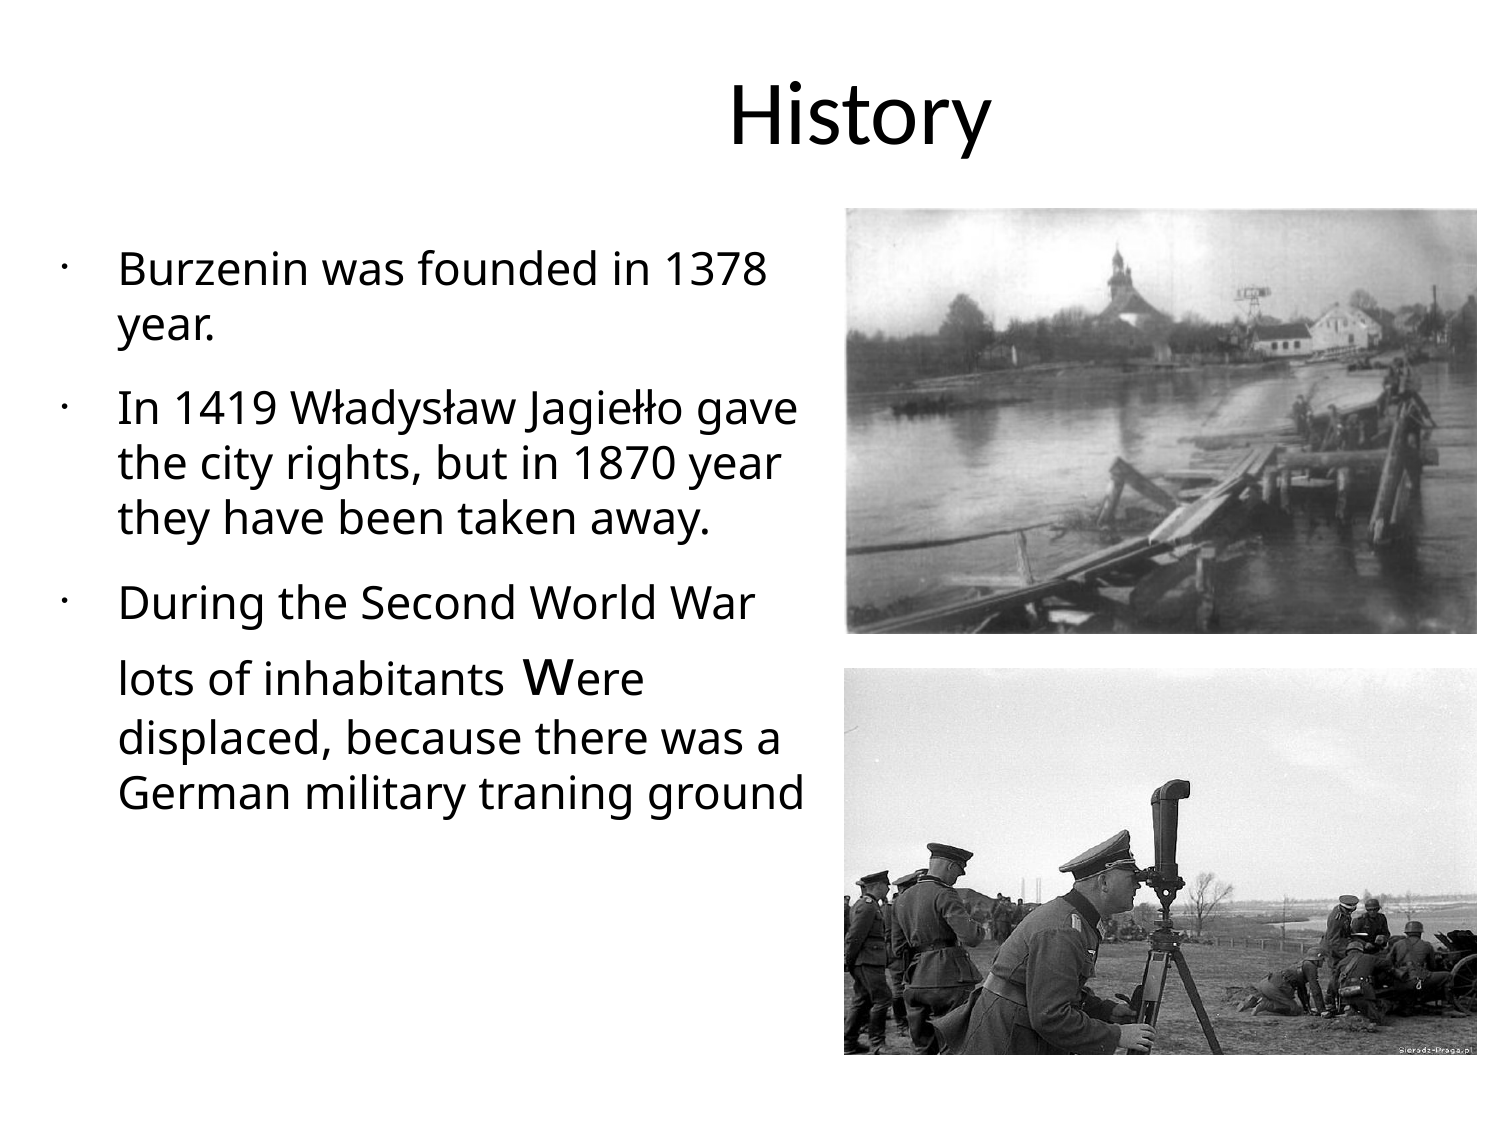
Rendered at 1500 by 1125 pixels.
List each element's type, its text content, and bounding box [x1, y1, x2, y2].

title History [75, 45, 1425, 233]
picture [844, 208, 1477, 634]
list Burzenin was founded in 1378 year. In 1419 Władysław Jagiełło gave the city rights, but in 1870 year they have been taken away. During the Second World War lots of inhabitants were displaced, because there was a German military traning ground [46, 232, 827, 975]
picture [844, 668, 1477, 1055]
